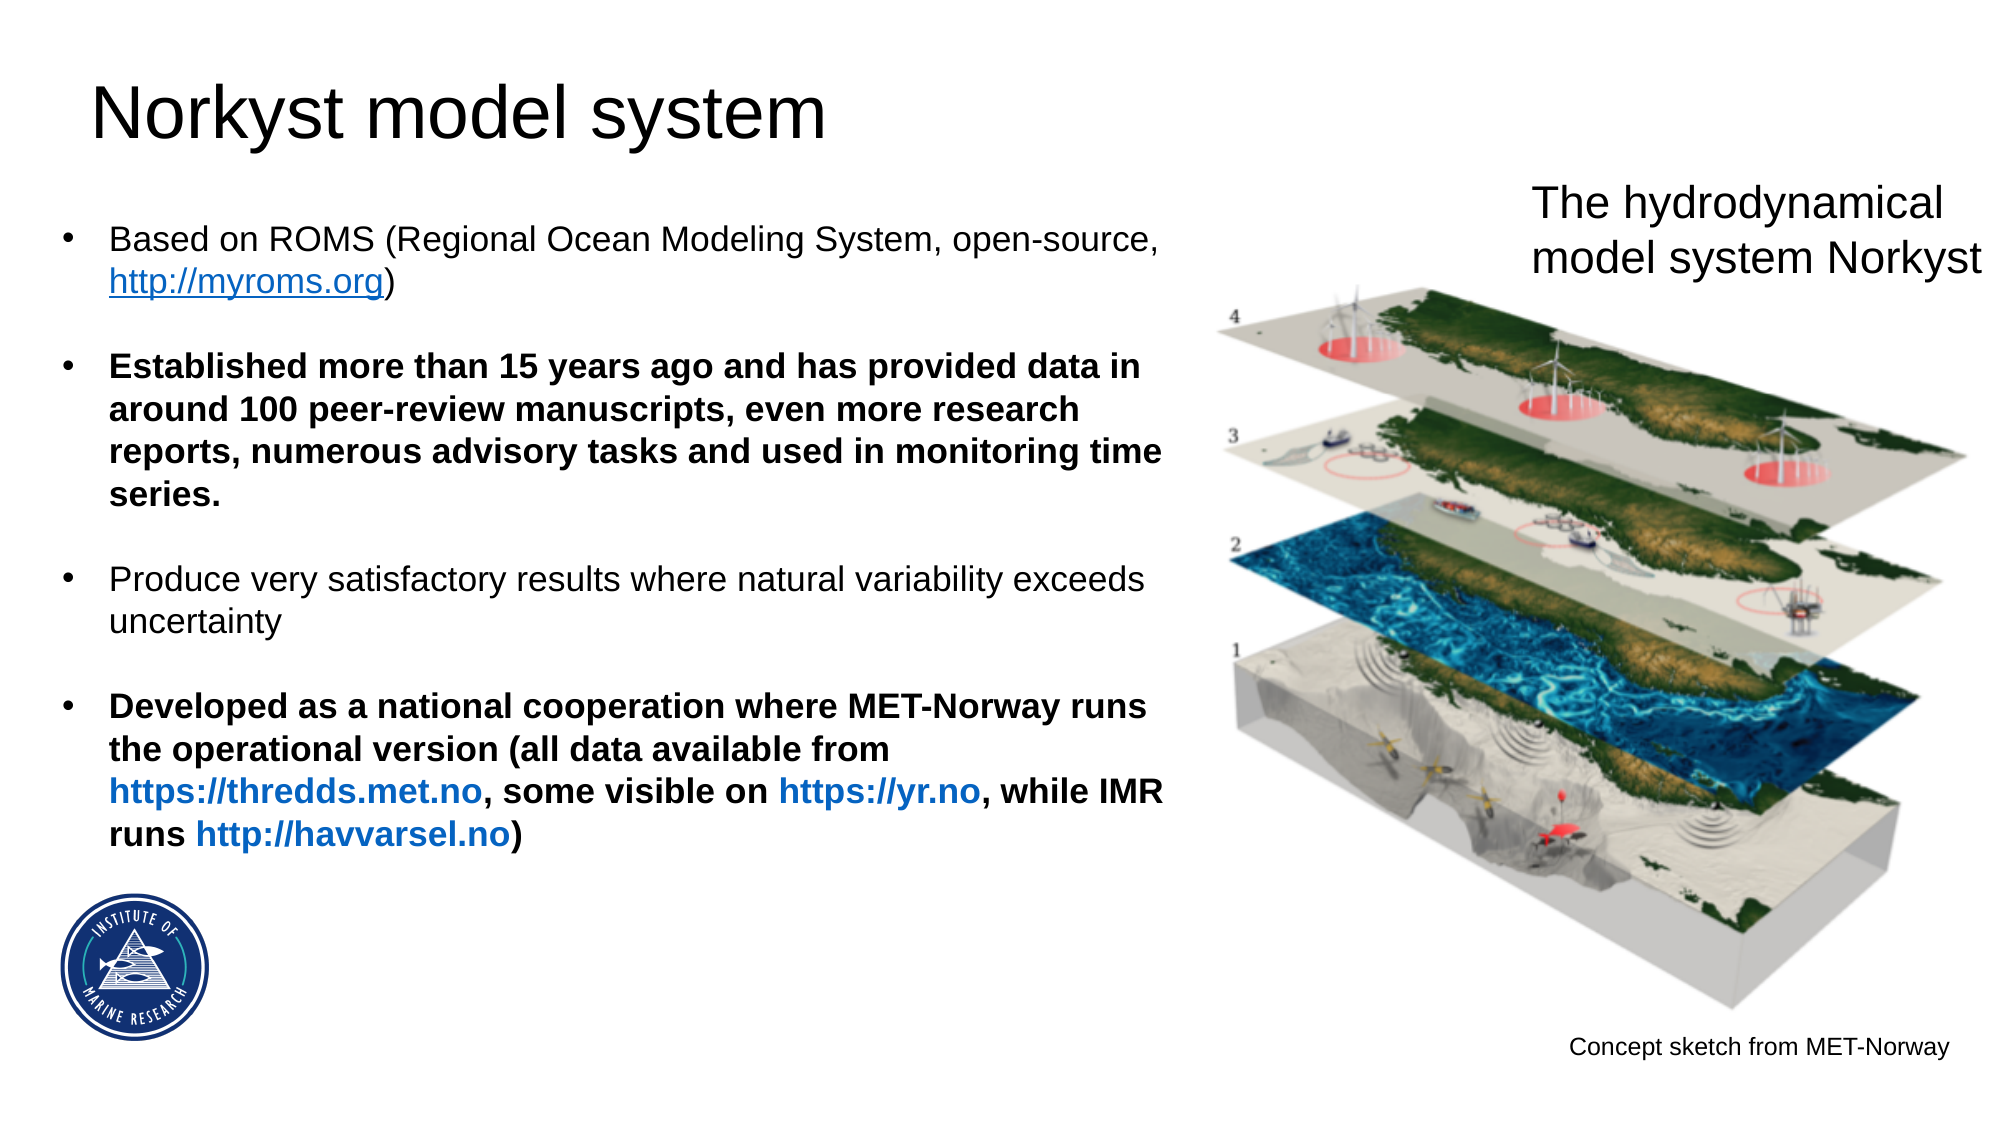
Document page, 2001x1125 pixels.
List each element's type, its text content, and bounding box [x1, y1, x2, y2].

picture [1167, 240, 2000, 1037]
text_box Based on ROMS (Regional Ocean Modeling System, open-source, http://myroms.org) Established more than 15 years ago and has provided data in around 100 peer-review manuscripts, even more research reports, numerous advisory tasks and used in monitoring time series. Produce very satisfactory results where natural variability exceeds uncertainty Developed as a national cooperation where MET-Norway runs the operational version (all data available from https://thredds.met.no, some visible on https://yr.no, while IMR runs http://havvarsel.no) [47, 208, 1192, 862]
text_box Norkyst model system [75, 56, 1827, 162]
text_box The hydrodynamical model system Norkyst [1516, 165, 1998, 291]
picture [58, 891, 211, 1043]
text_box Concept sketch from MET-Norway [1554, 1023, 1966, 1069]
